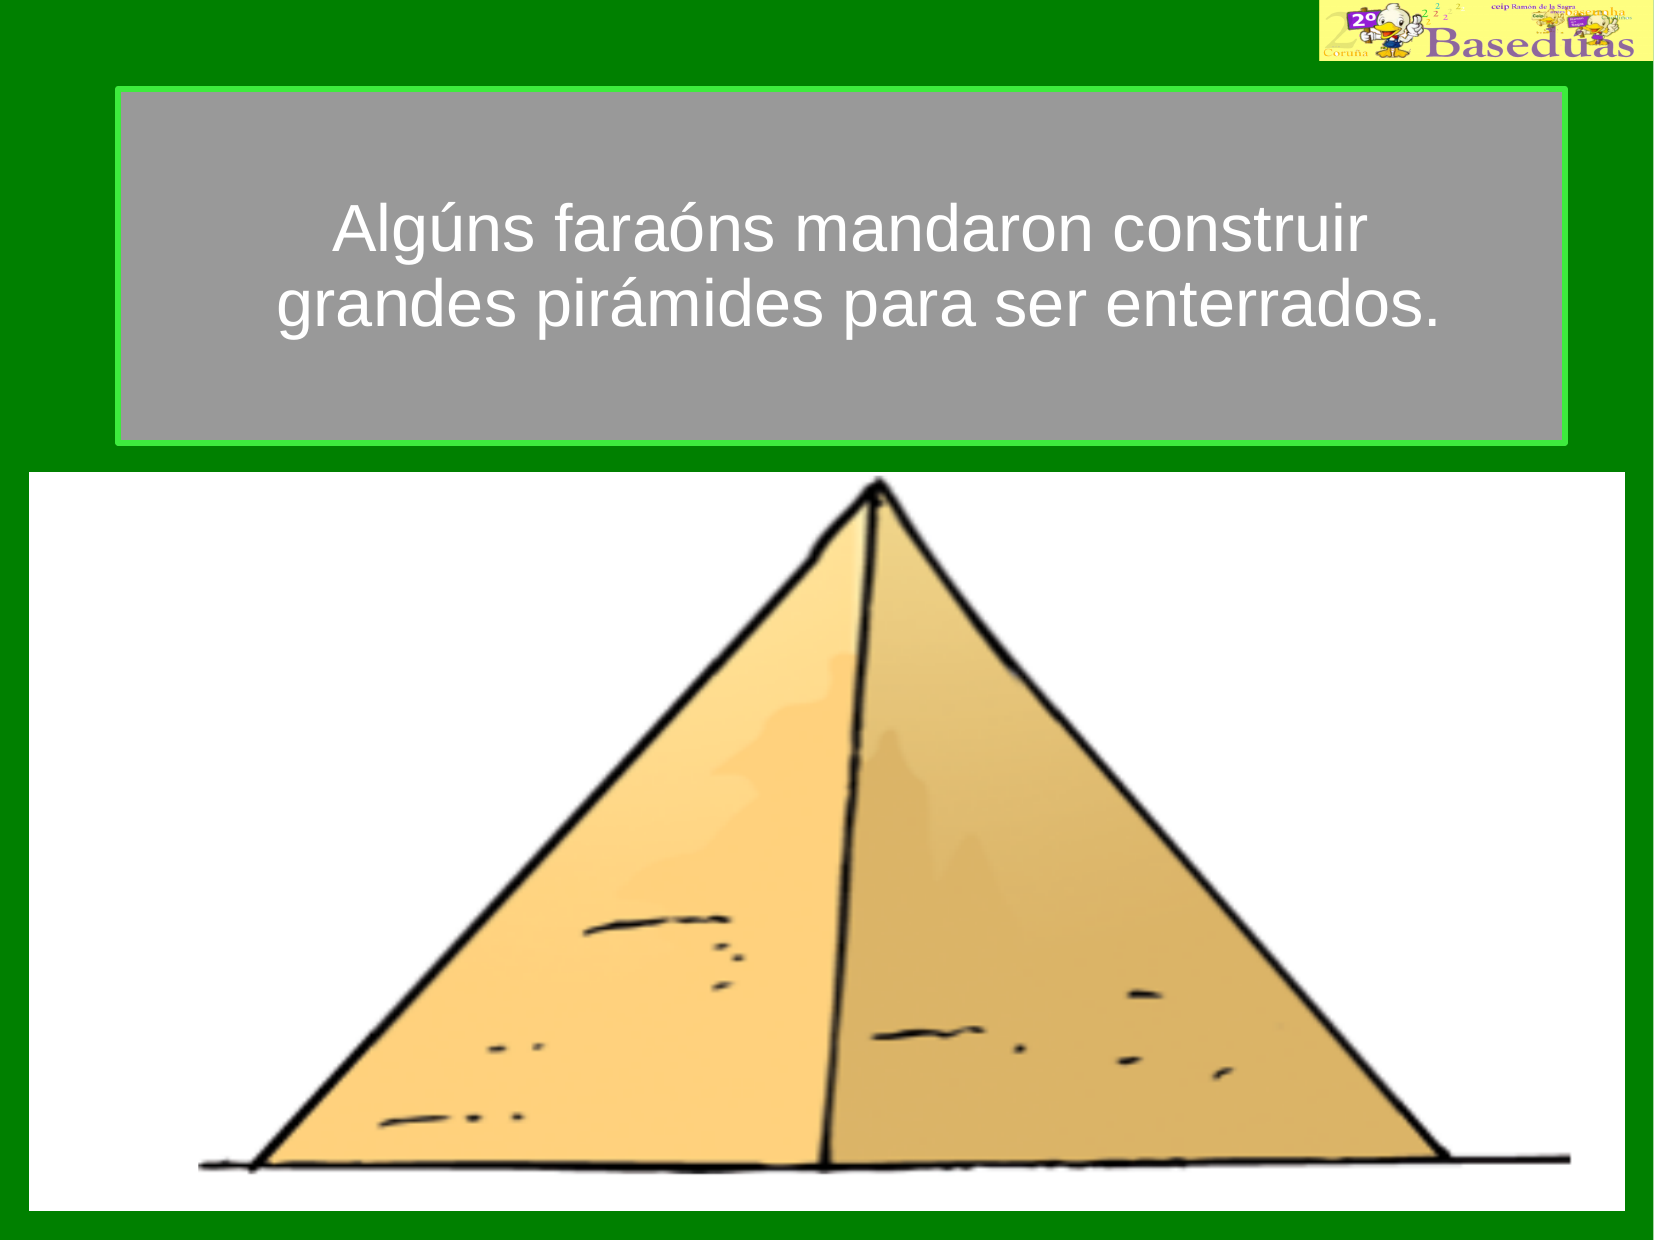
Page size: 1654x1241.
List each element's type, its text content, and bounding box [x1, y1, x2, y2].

text_box Algúns faraóns mandaron construir grandes pirámides para ser enterrados. [118, 88, 1565, 443]
picture [29, 472, 1625, 1211]
picture [1319, 0, 1654, 61]
